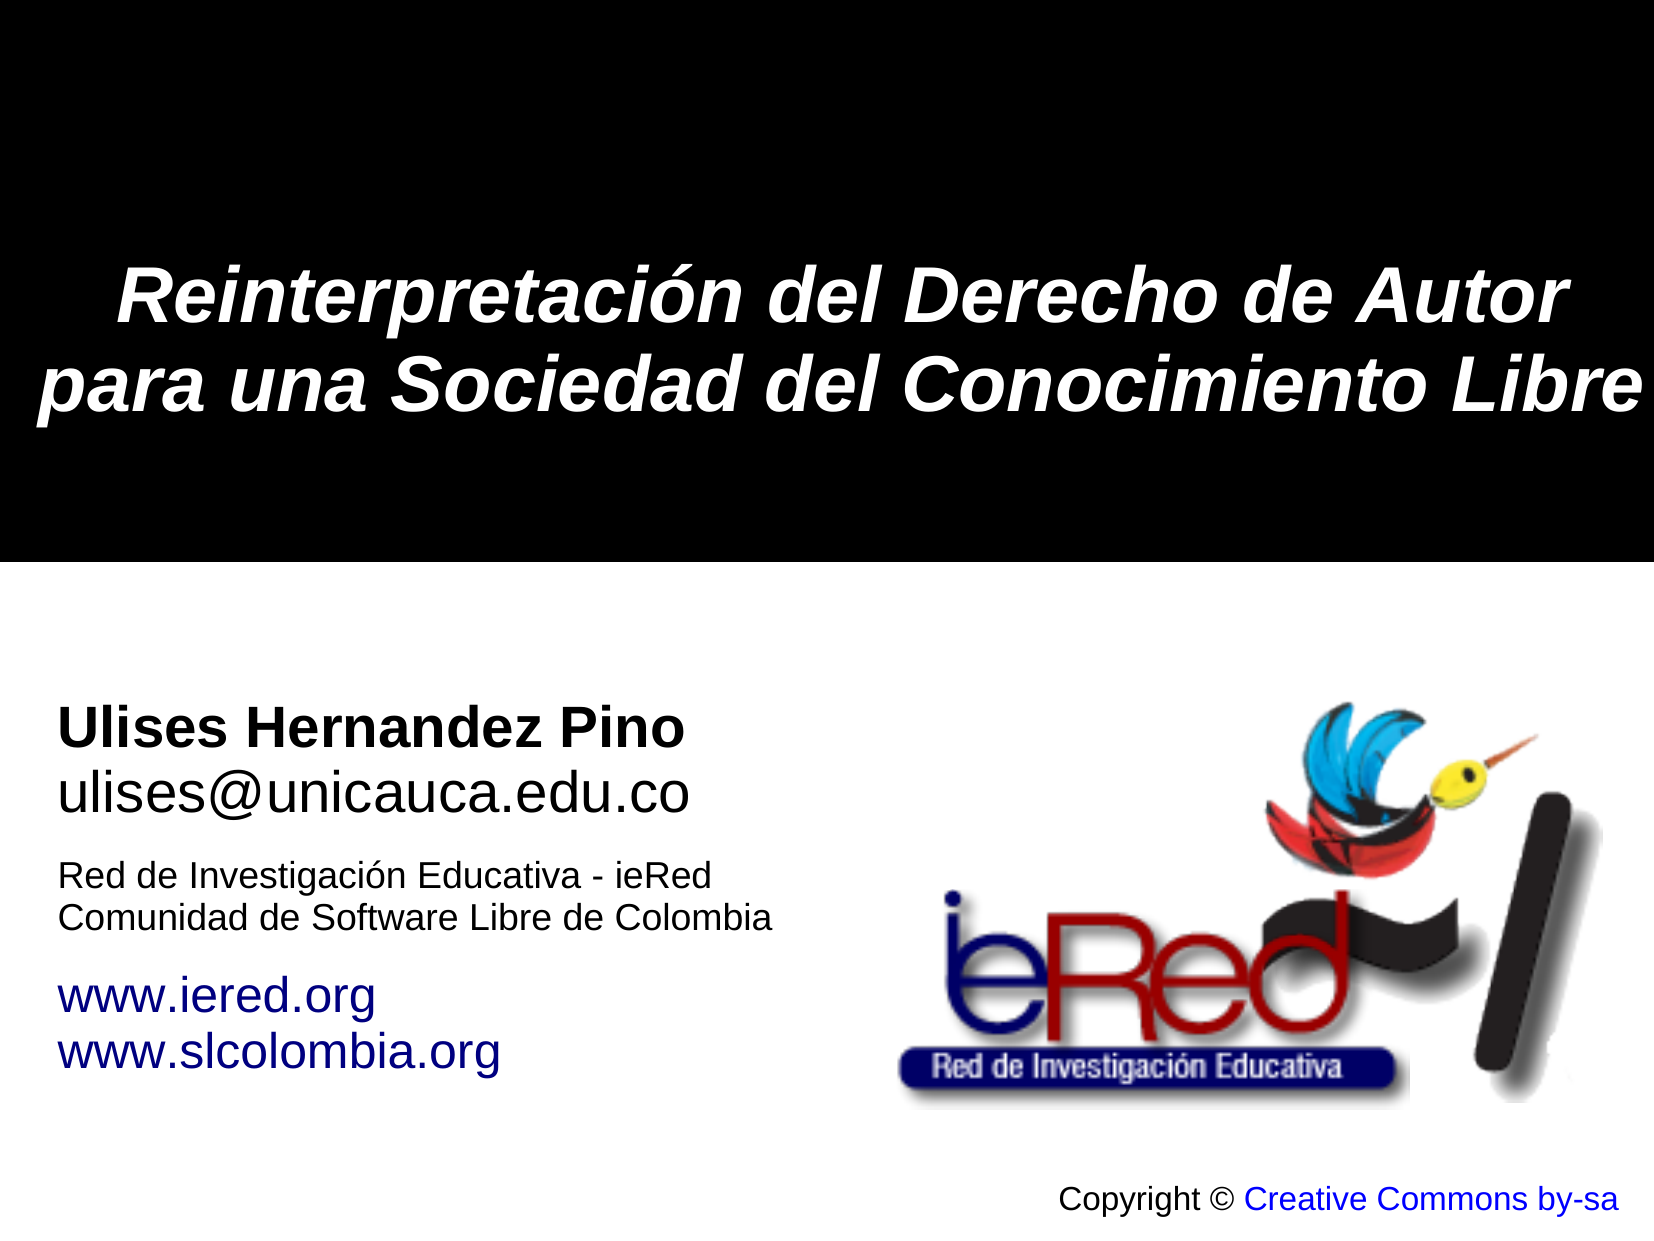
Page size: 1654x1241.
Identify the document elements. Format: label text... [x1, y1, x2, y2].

text_box Reinterpretación del Derecho de Autor para una Sociedad del Conocimiento Libre [38, 251, 1615, 429]
text_box [0, 0, 1654, 562]
text_box Copyright © Creative Commons by-sa [1058, 1180, 1620, 1219]
text_box Ulises Hernandez Pino ulises@unicauca.edu.co Red de Investigación Educativa - ieRed Comunidad de Software Libre de Colombia www.iered.org www.slcolombia.org [57, 694, 773, 1080]
picture [896, 694, 1603, 1110]
